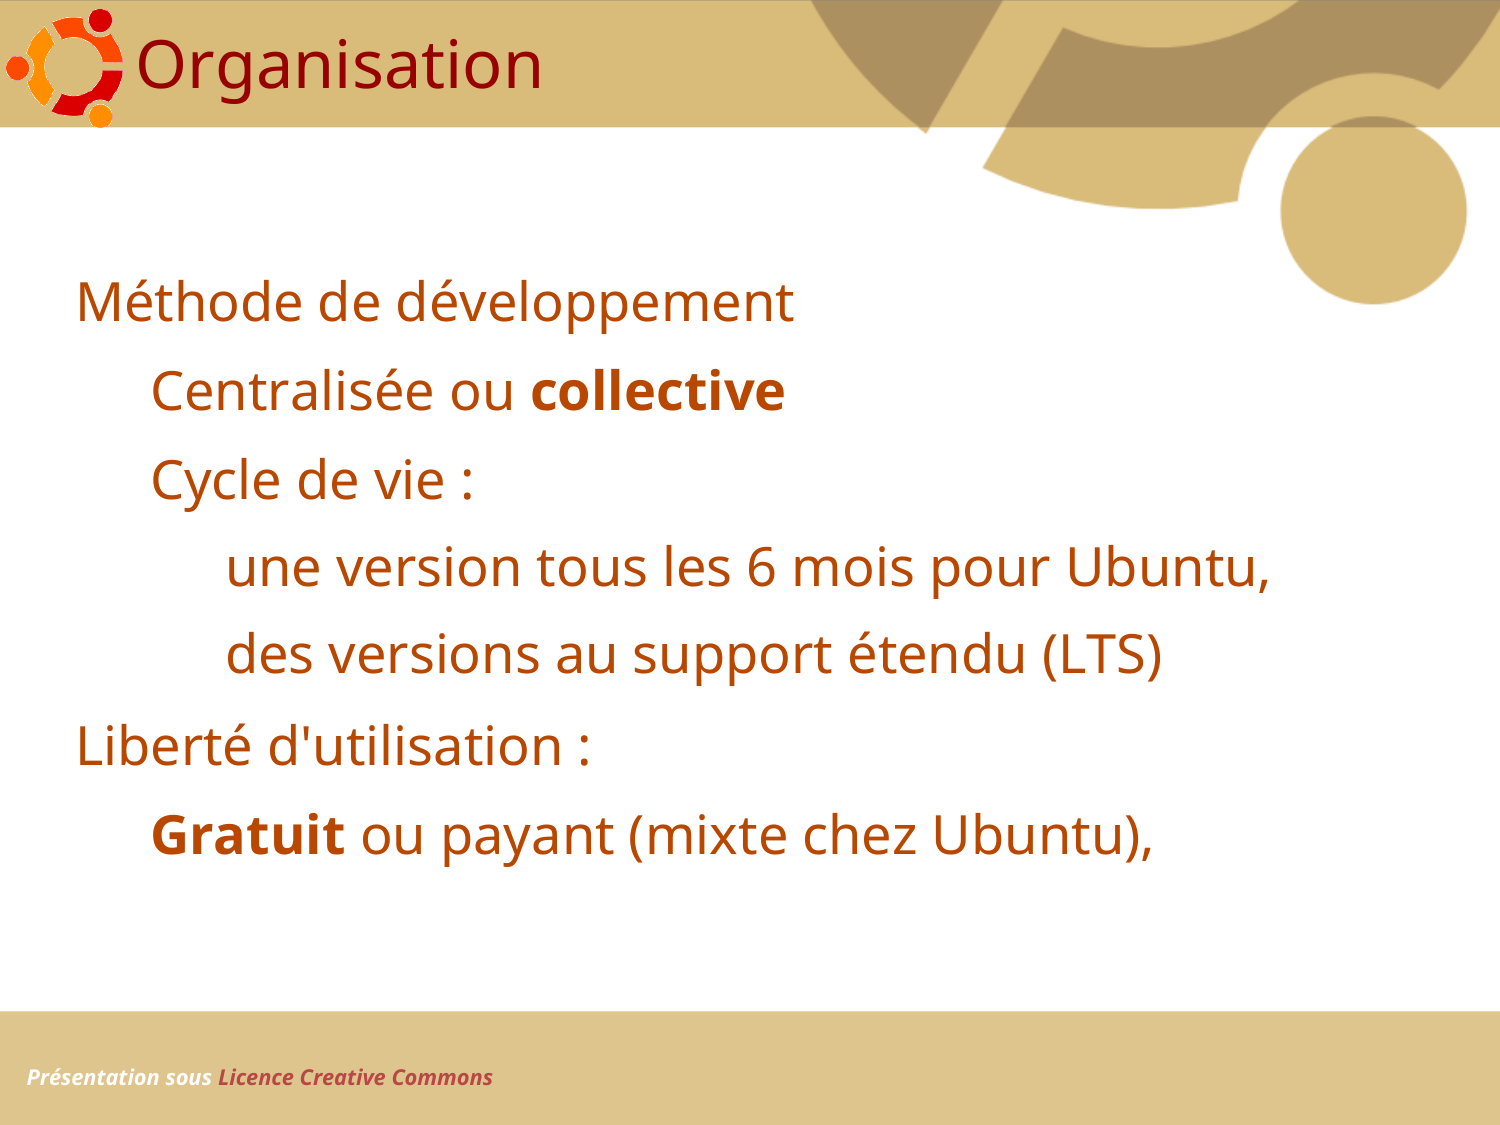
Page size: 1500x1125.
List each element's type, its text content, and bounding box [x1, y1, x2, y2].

list Méthode de développement Centralisée ou collective Cycle de vie : une version tous les 6 mois pour Ubuntu, des versions au support étendu (LTS) Liberté d'utilisation : Gratuit ou payant (mixte chez Ubuntu), [75, 262, 1425, 949]
title Organisation [135, 0, 1417, 177]
picture [0, 0, 1500, 557]
